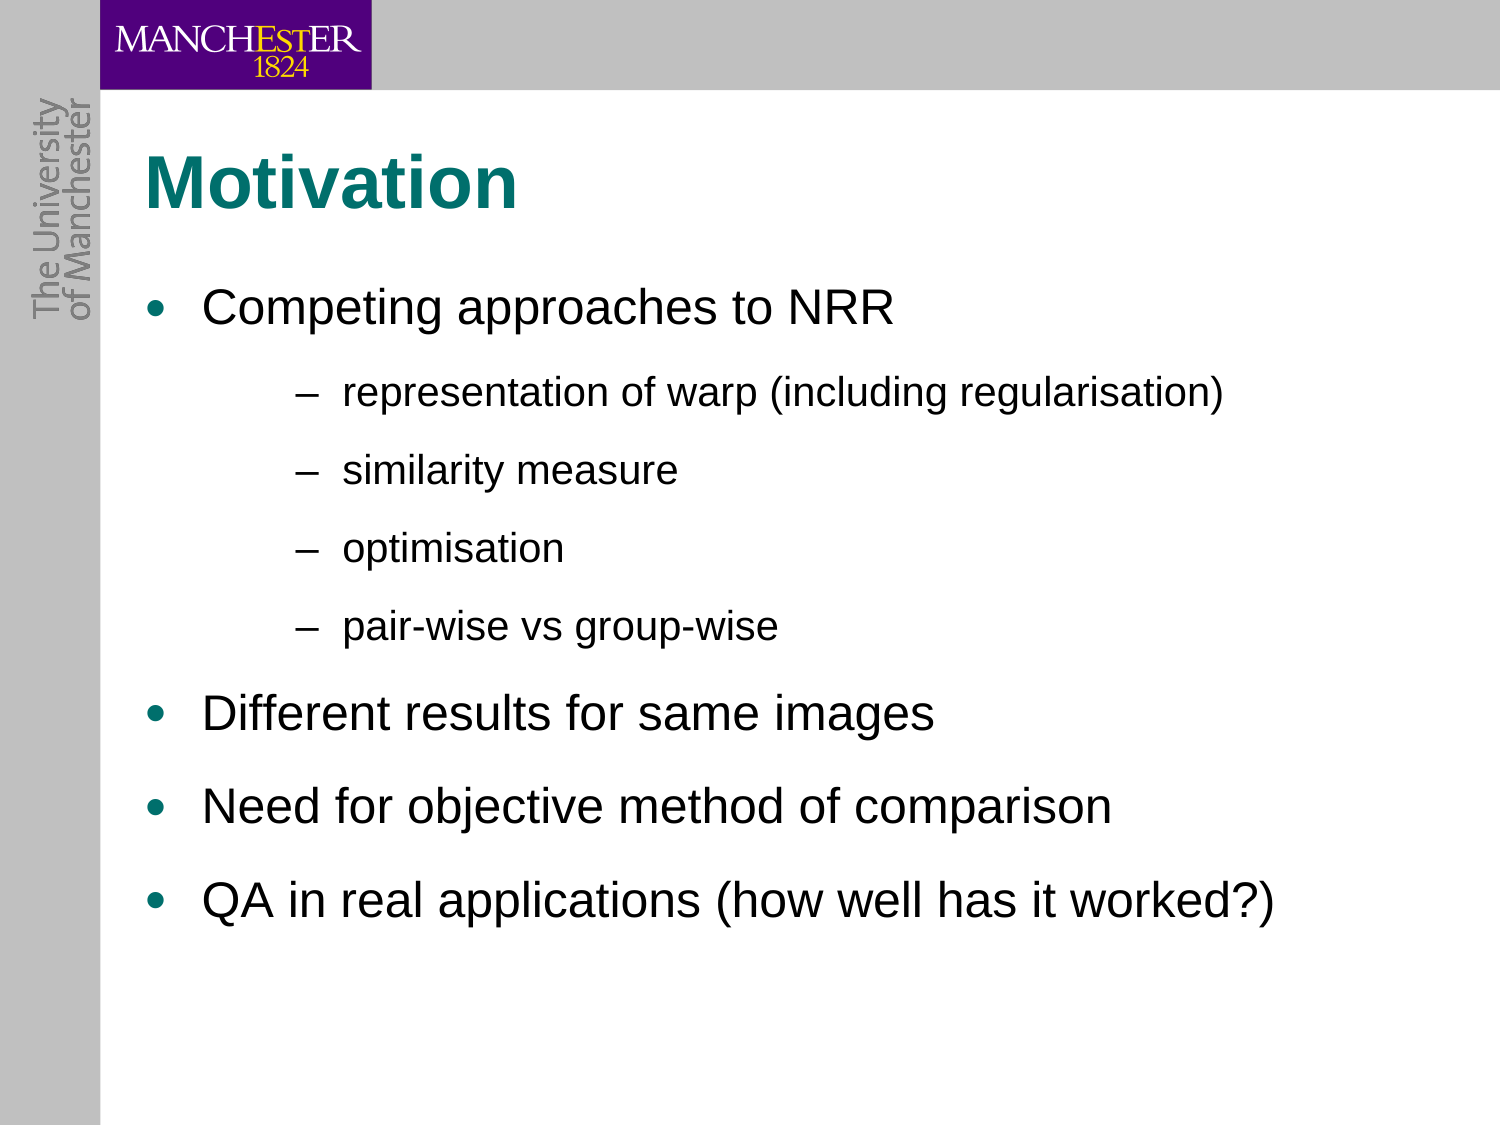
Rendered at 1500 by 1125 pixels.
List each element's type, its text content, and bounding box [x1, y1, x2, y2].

picture [0, 0, 372, 320]
title Motivation [129, 120, 1406, 251]
list Competing approaches to NRR representation of warp (including regularisation) similarity measure optimisation pair-wise vs group-wise Different results for same images Need for objective method of comparison QA in real applications (how well has it worked?) [130, 259, 1407, 1011]
